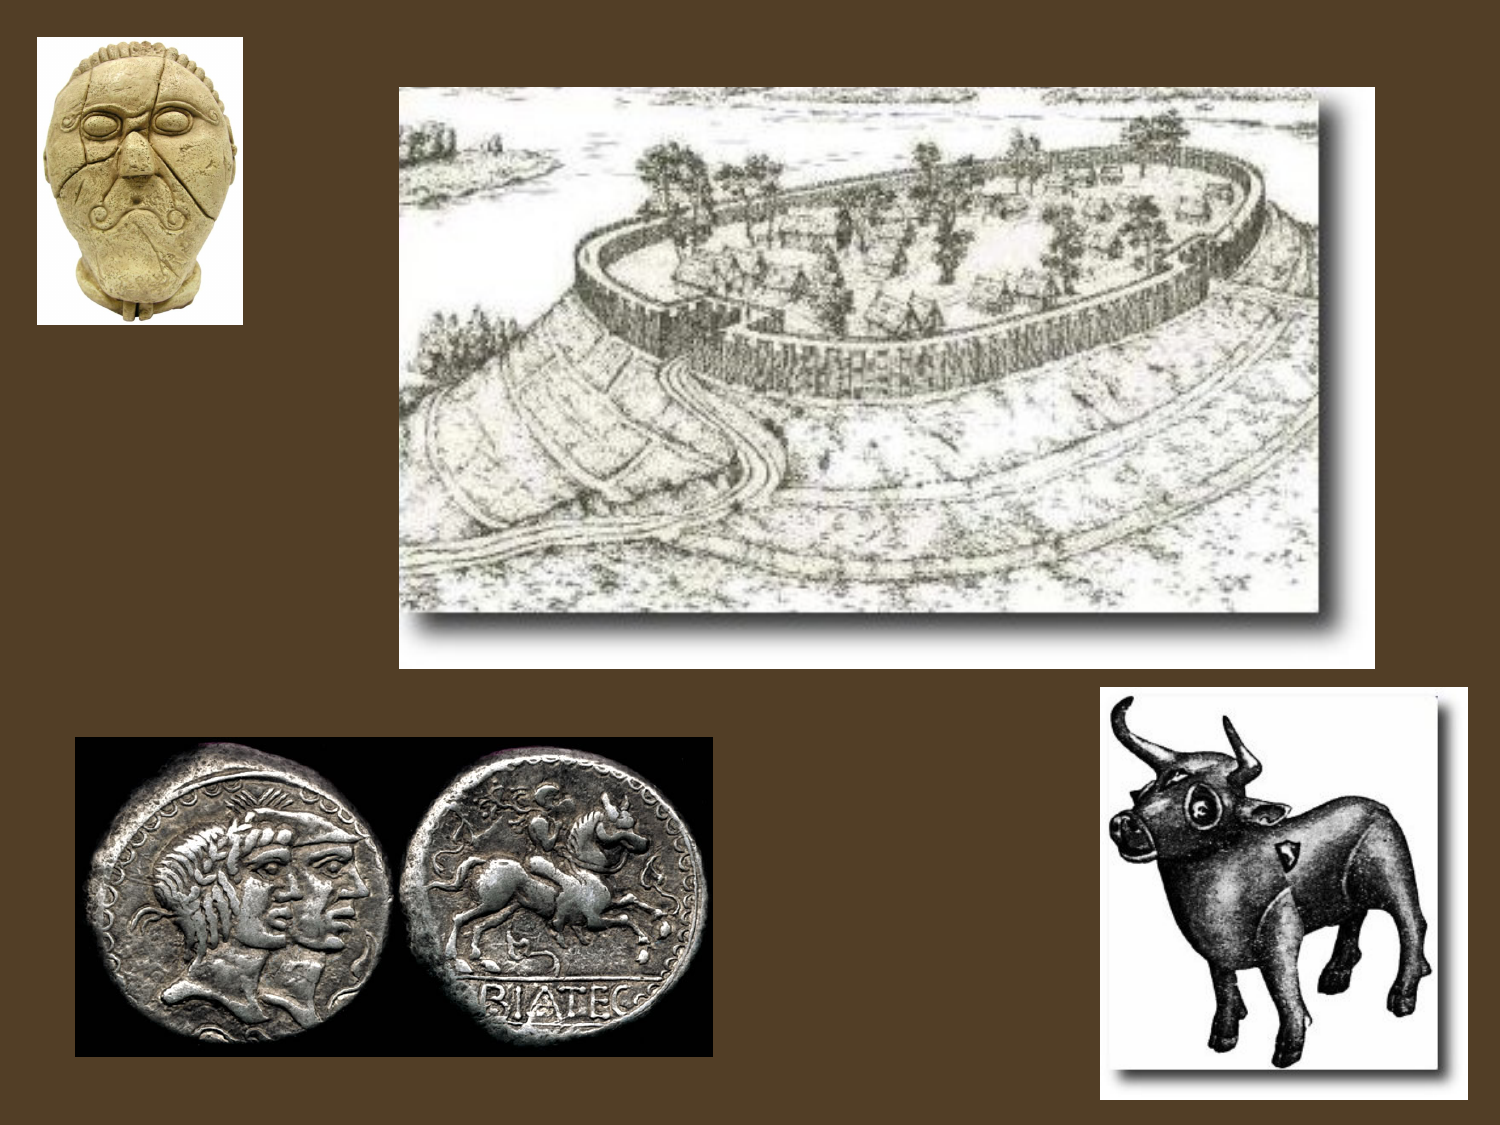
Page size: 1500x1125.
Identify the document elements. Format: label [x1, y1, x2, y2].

picture [399, 87, 1375, 669]
picture [1100, 687, 1468, 1101]
picture [75, 737, 713, 1058]
picture [37, 37, 243, 325]
